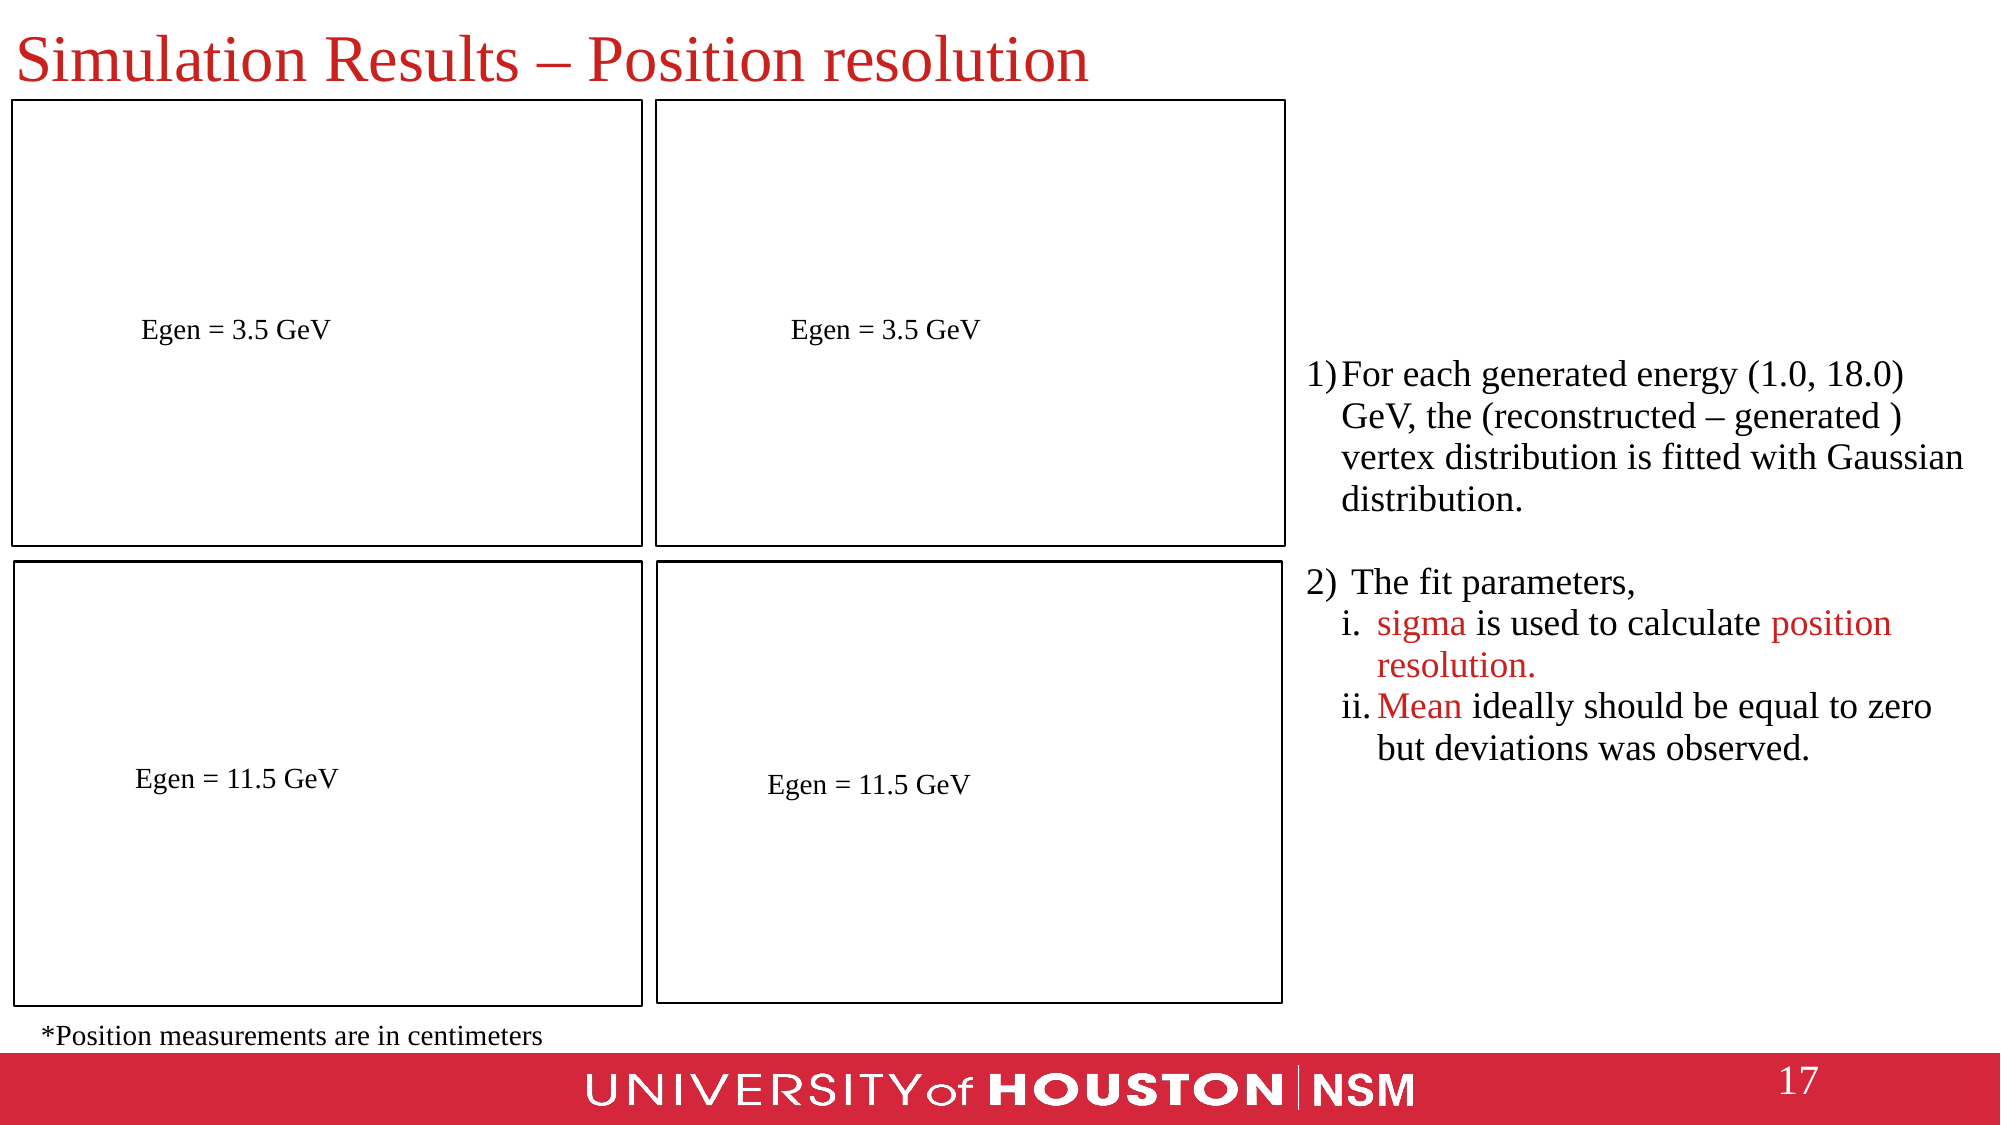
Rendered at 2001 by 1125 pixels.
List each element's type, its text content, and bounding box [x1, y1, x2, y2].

text_box Egen = 3.5 GeV [740, 305, 996, 354]
text_box *Position measurements are in centimeters [26, 1012, 559, 1060]
text_box Egen = 11.5 GeV [85, 754, 381, 812]
text_box For each generated energy (1.0, 18.0) GeV, the (reconstructed – generated ) vertex distribution is fitted with Gaussian distribution. The fit parameters, sigma is used to calculate position resolution. Mean ideally should be equal to zero but deviations was observed. [1291, 304, 1992, 776]
text_box Egen = 11.5 GeV [717, 760, 1013, 818]
picture [656, 101, 1285, 545]
picture [658, 562, 1282, 1003]
picture [14, 562, 641, 1005]
picture [587, 1065, 1413, 1110]
text_box Egen = 3.5 GeV [90, 305, 347, 353]
title Simulation Results – Position resolution [0, 0, 1815, 110]
text_box 17 [1762, 1050, 1838, 1112]
picture [12, 101, 641, 545]
